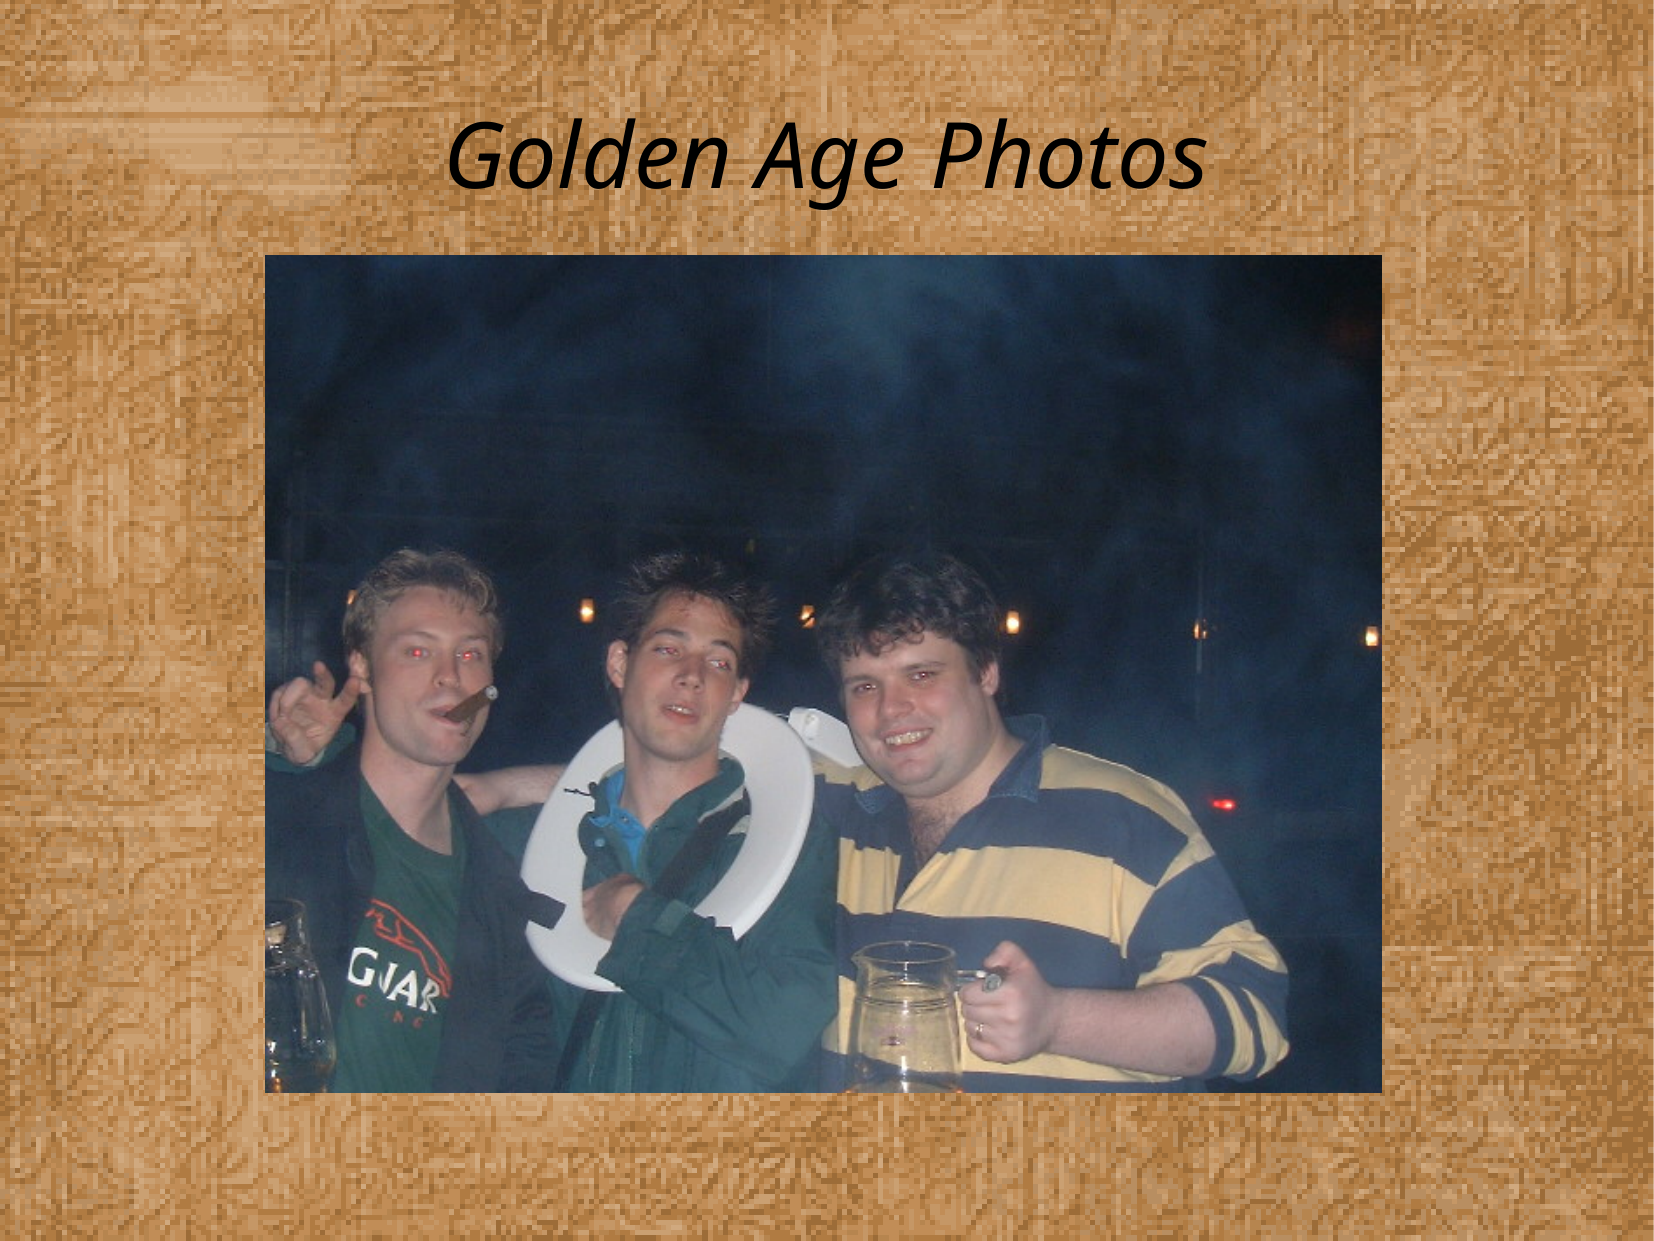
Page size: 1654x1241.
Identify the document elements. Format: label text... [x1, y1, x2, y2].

title Golden Age Photos [82, 49, 1571, 257]
picture [0, 0, 1654, 1241]
